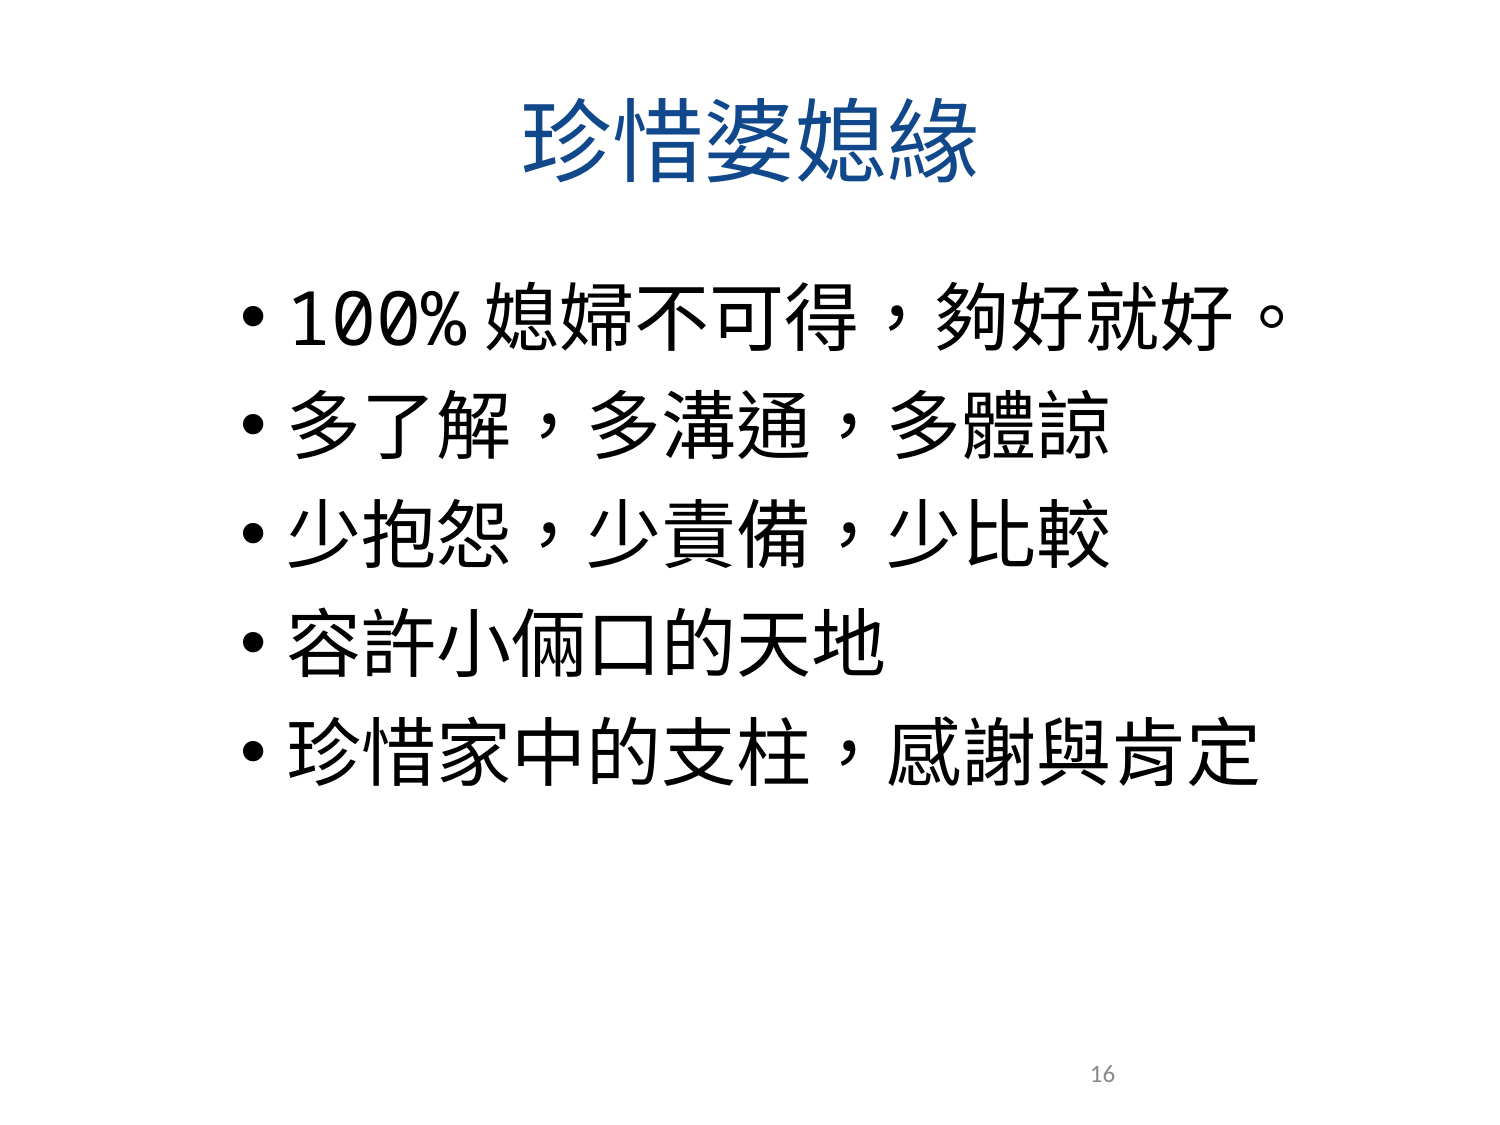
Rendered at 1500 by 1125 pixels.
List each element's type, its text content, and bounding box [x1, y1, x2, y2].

text_box [1074, 1042, 1426, 1103]
list 100%媳婦不可得，夠好就好。 多了解，多溝通，多體諒 少抱怨，少責備，少比較 容許小倆口的天地 珍惜家中的支柱，感謝與肯定 [75, 262, 1426, 1005]
title 珍惜婆媳緣 [75, 45, 1426, 233]
